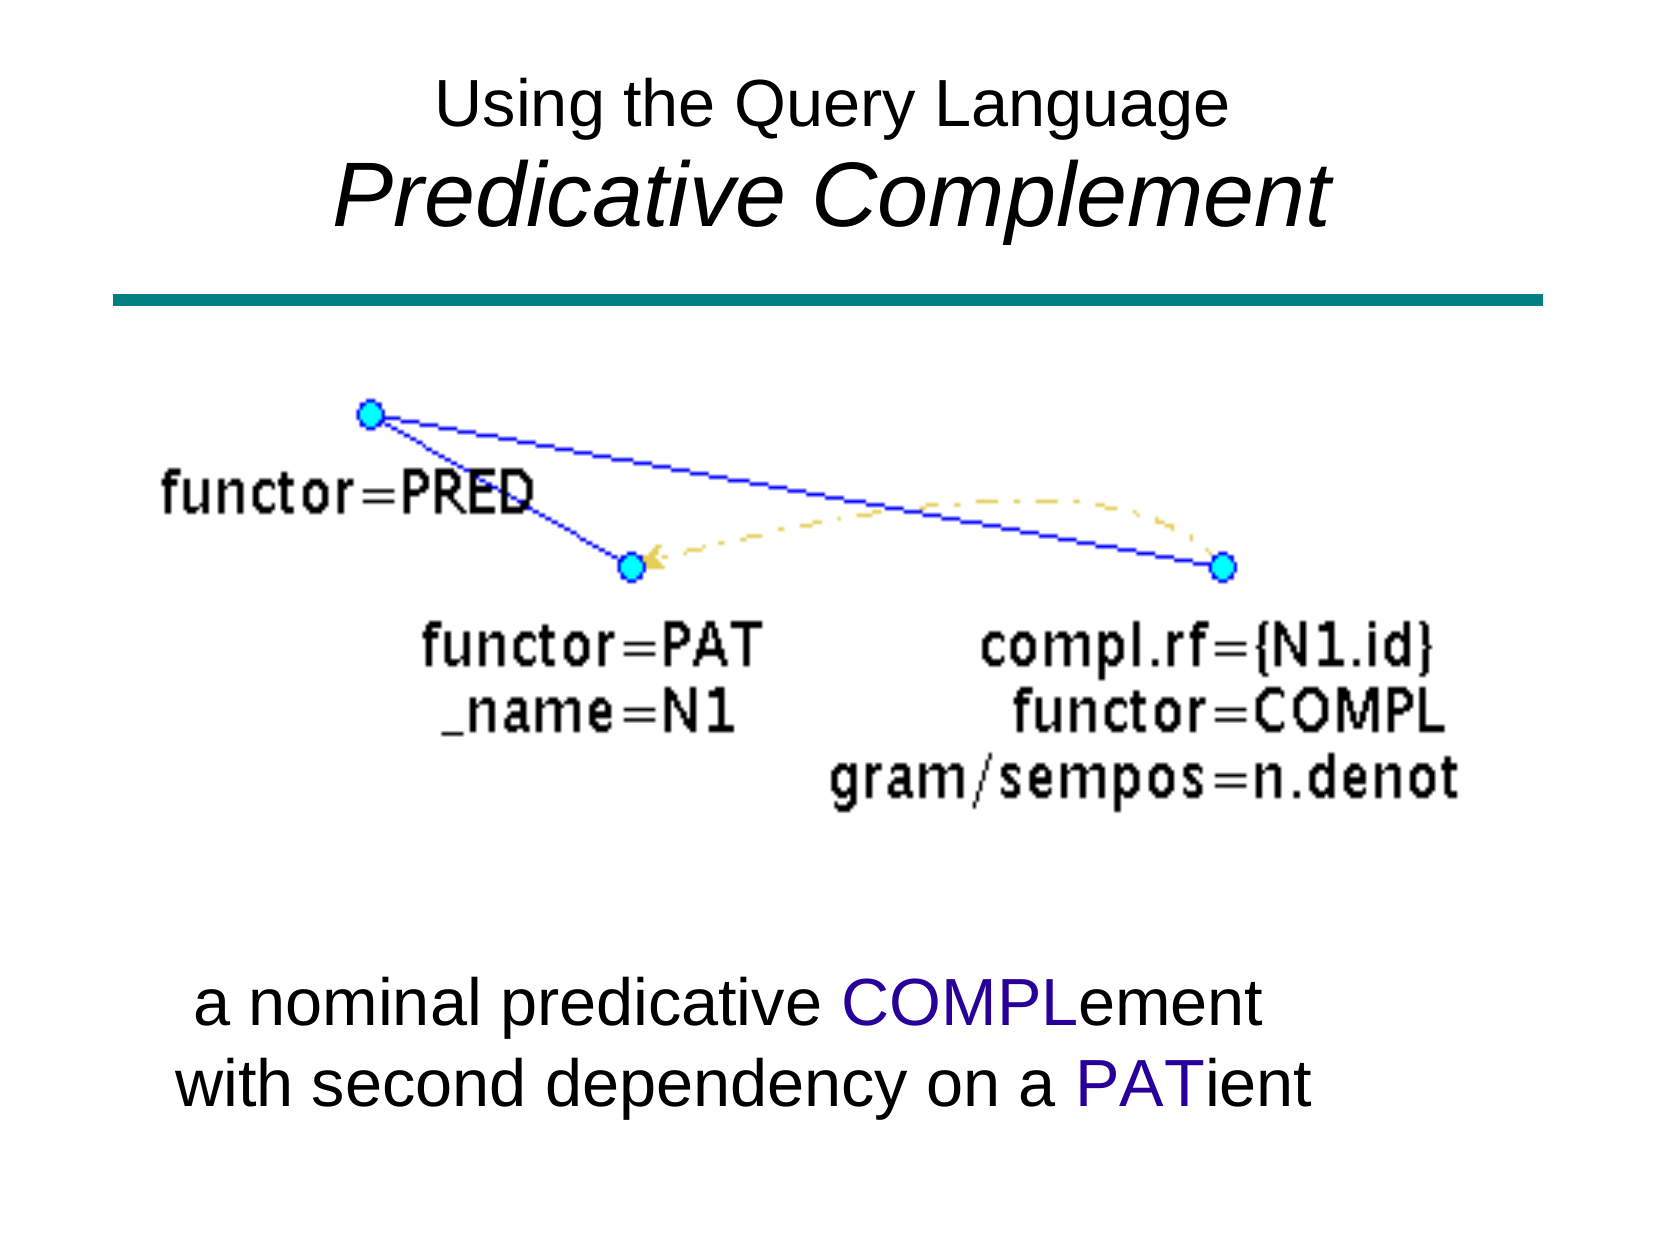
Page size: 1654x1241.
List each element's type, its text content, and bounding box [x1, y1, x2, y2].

picture [147, 383, 1477, 827]
text_box a nominal predicative COMPLement with second dependency on a PATient [160, 951, 1329, 1123]
title Using the Query Language Predicative Complement [88, 42, 1577, 268]
